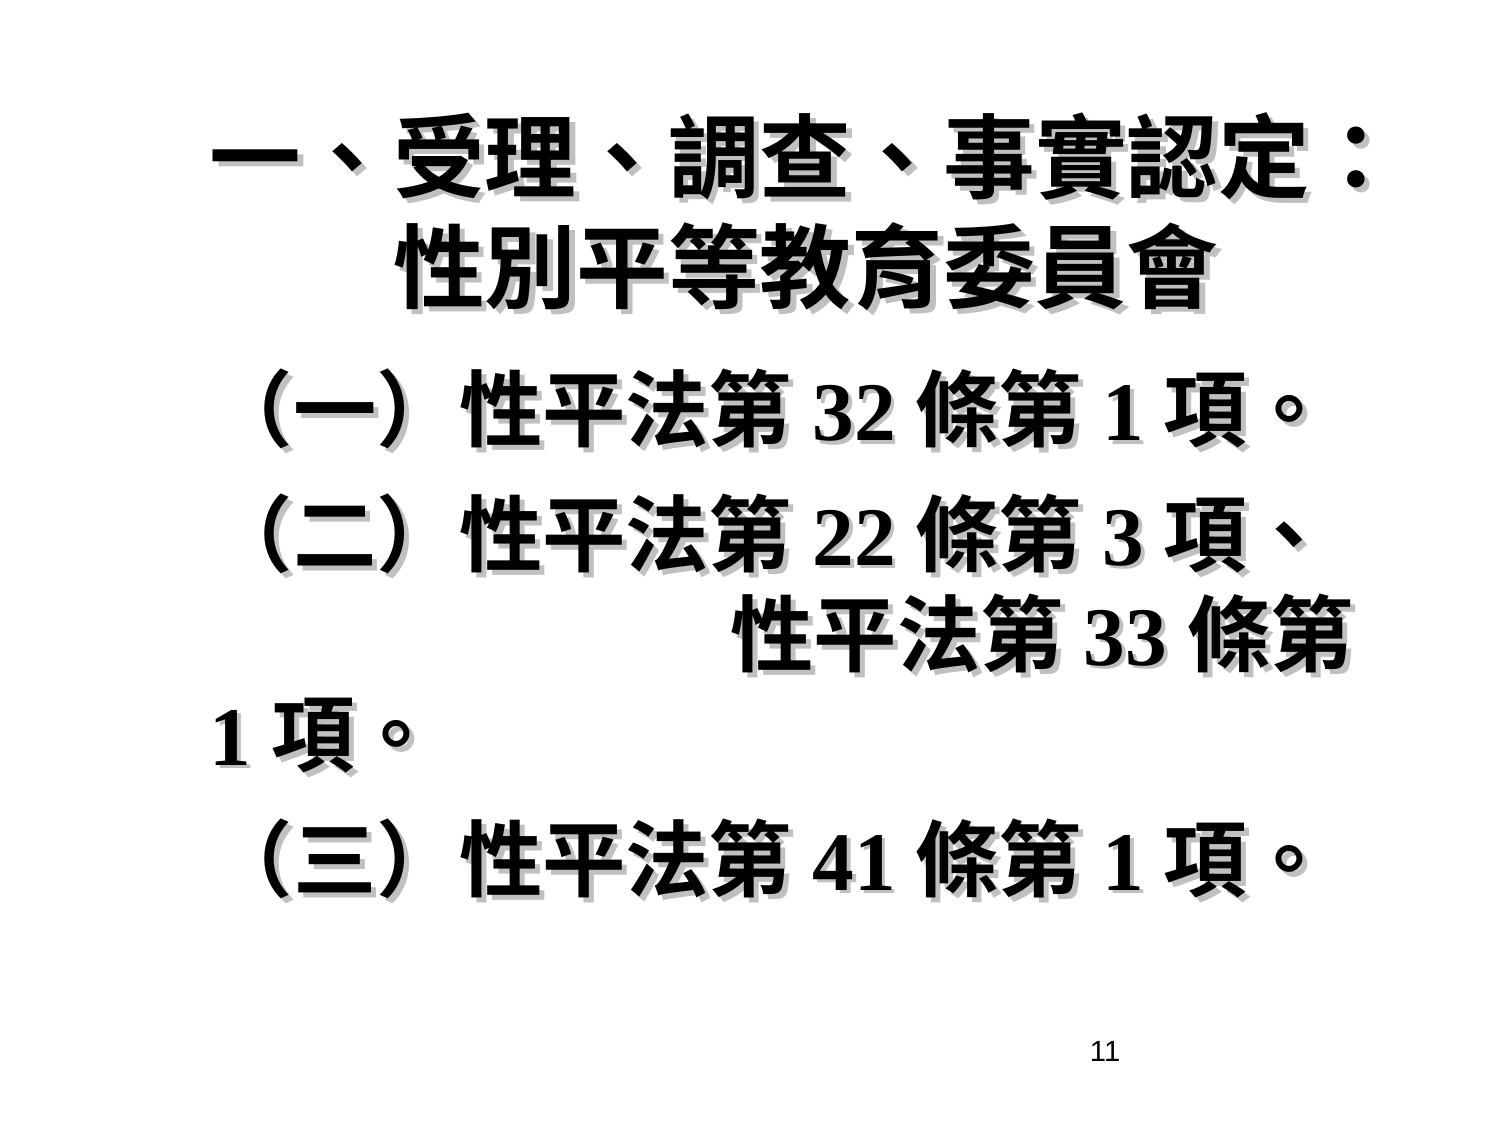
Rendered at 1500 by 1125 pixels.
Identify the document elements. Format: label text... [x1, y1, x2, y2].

text_box 一、受理、調查、事實認定： 性別平等教育委員會 （一）性平法第32條第1項。 （二）性平法第22條第3項、 性平法第33條第1項。 （三）性平法第41條第1項。 [195, 92, 1423, 914]
text_box [1074, 1024, 1426, 1103]
